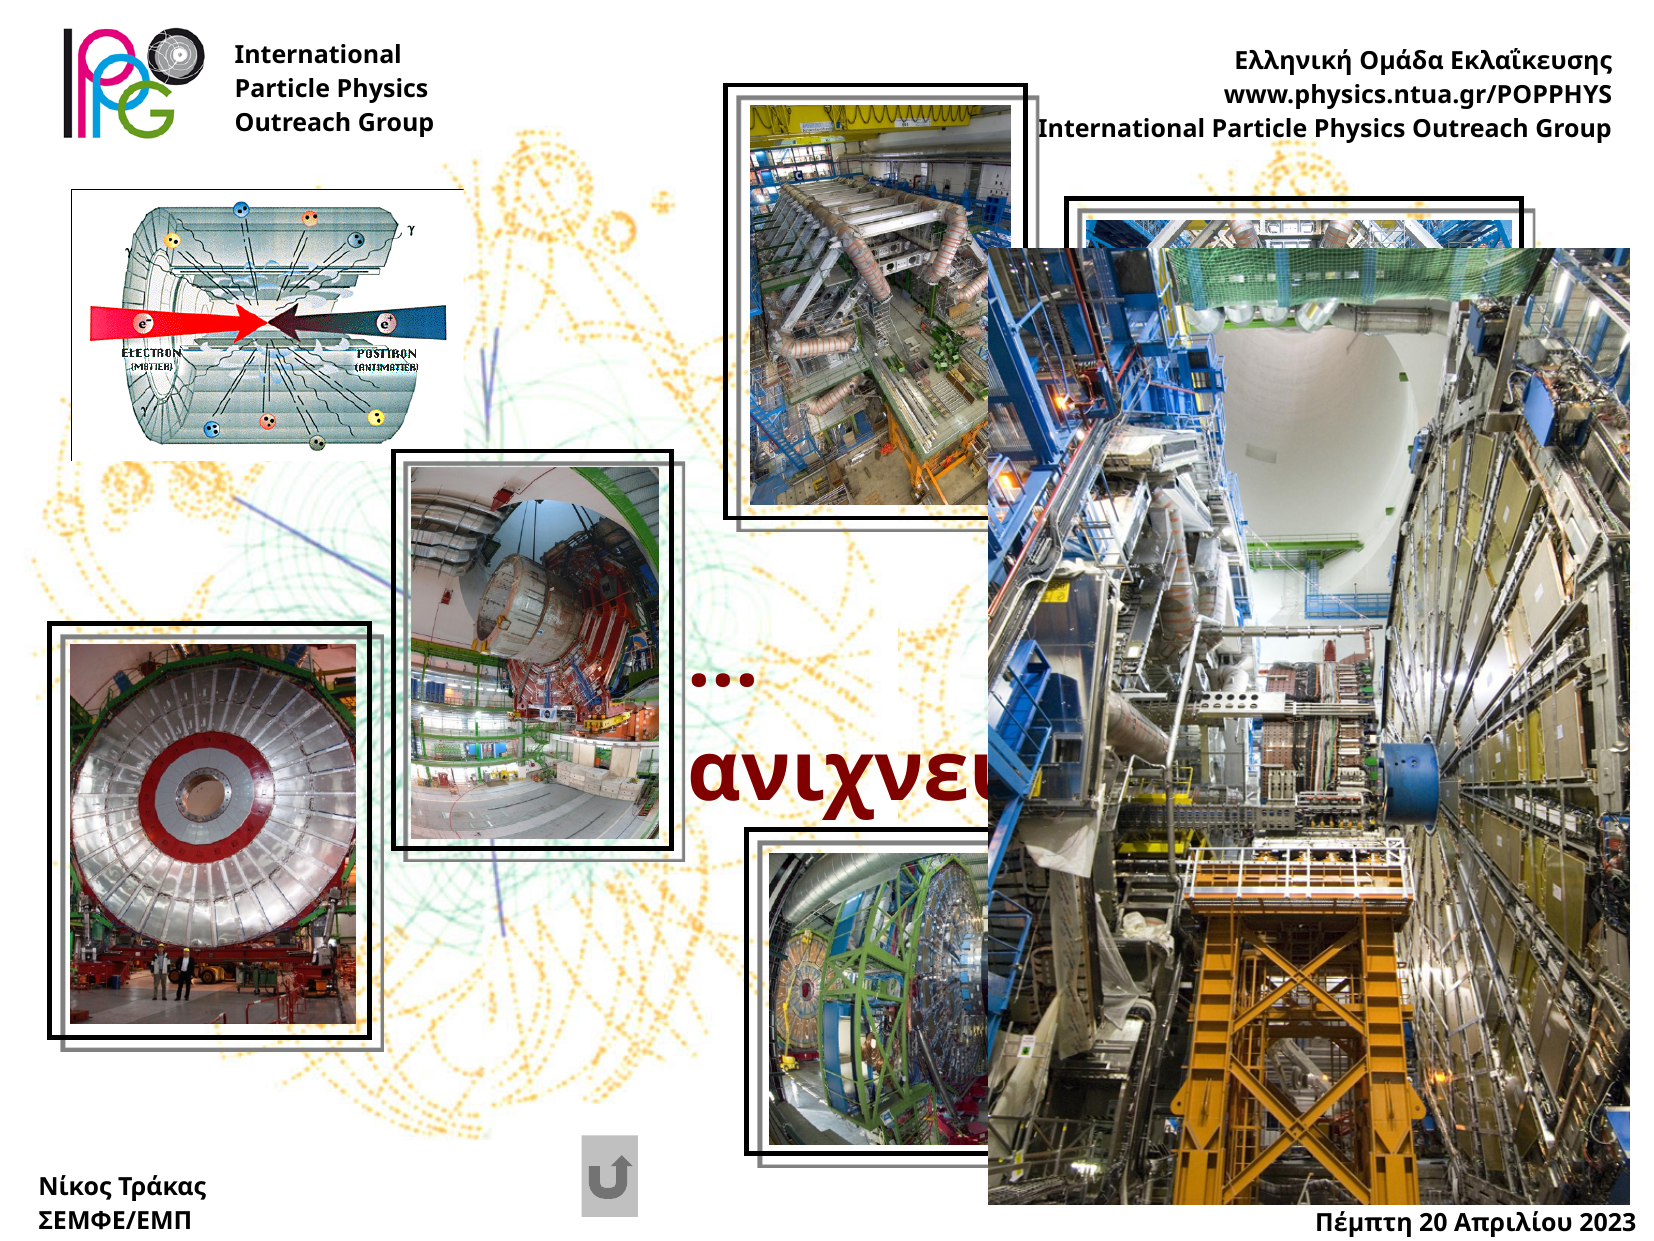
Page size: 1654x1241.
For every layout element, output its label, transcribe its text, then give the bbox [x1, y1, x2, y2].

picture [0, 5, 1654, 1241]
text_box ... ανιχνευτές [686, 590, 987, 706]
